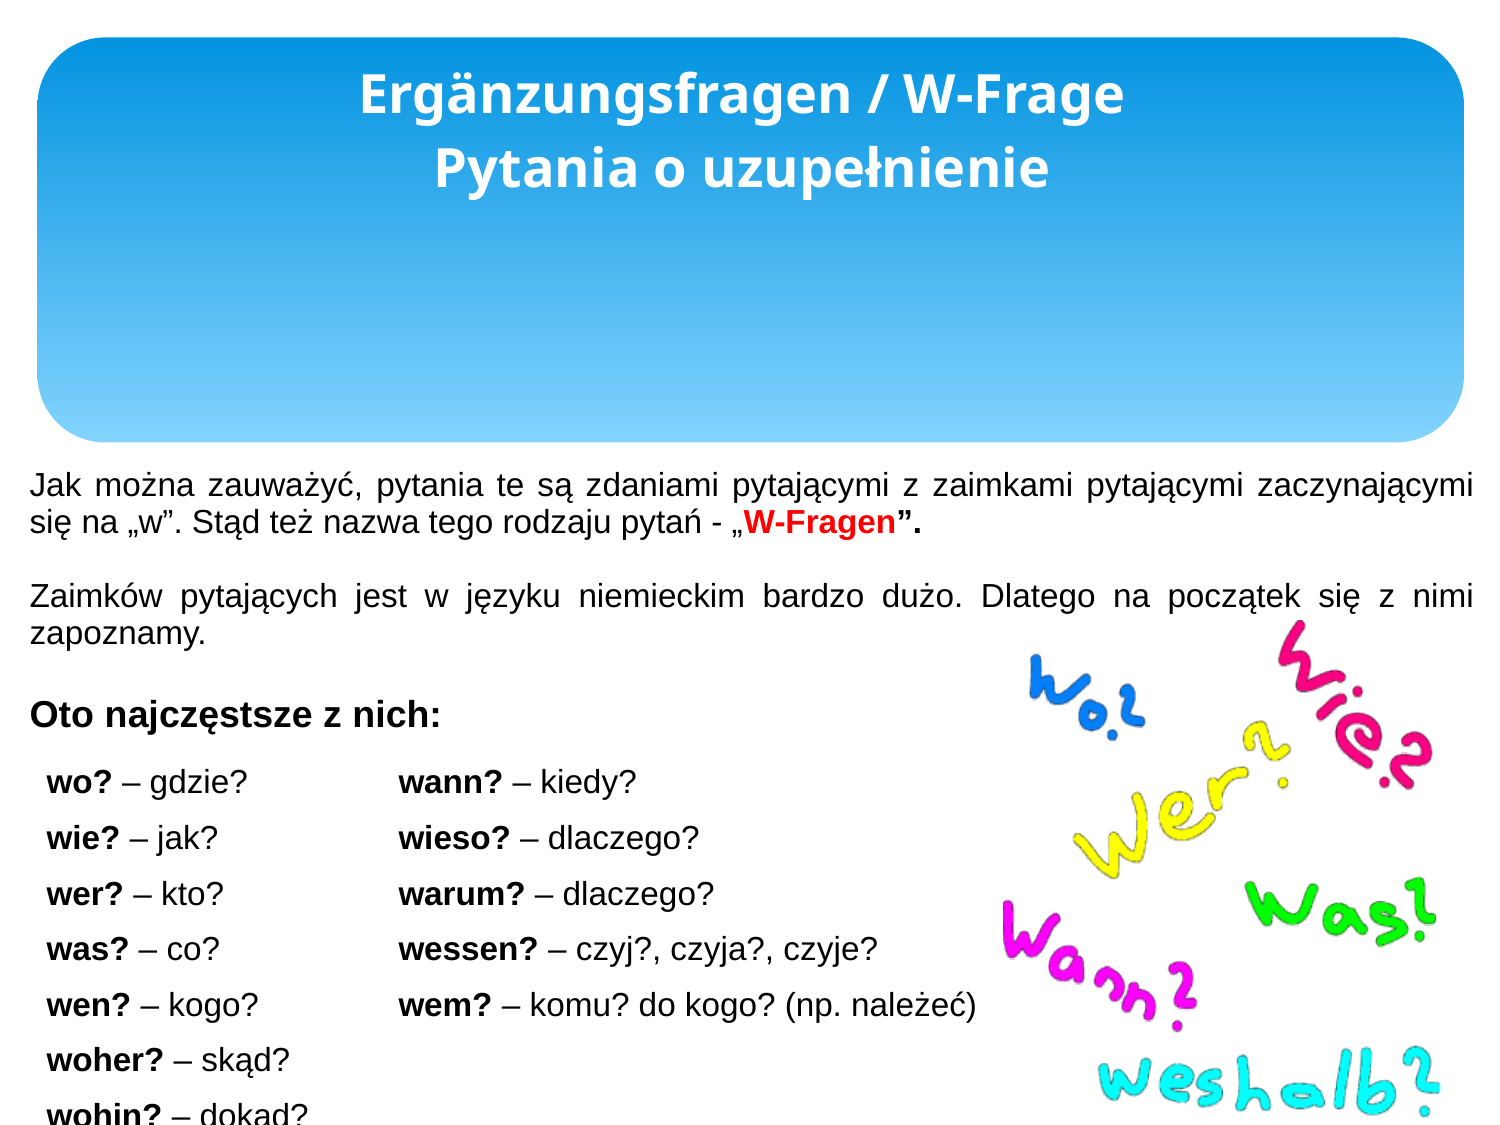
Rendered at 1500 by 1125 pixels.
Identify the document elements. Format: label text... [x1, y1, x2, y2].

subtitle Jak można zauważyć, pytania te są zdaniami pytającymi z zaimkami pytającymi zaczynającymi się na „w”. Stąd też nazwa tego rodzaju pytań - „W-Fragen”. Zaimków pytających jest w języku niemieckim bardzo dużo. Dlatego na początek się z nimi zapoznamy. Oto najczęstsze z nich: [29, 463, 1477, 739]
title Ergänzungsfragen / W-Frage Pytania o uzupełnienie [67, 66, 1418, 266]
text_box wann? – kiedy? wieso? – dlaczego? warum? – dlaczego? wessen? – czyj?, czyja?, czyje? wem? – komu? do kogo? (np. należeć) [383, 738, 994, 1077]
text_box wo? – gdzie? wie? – jak? wer? – kto? was? – co? wen? – kogo? woher? – skąd? wohin? – dokąd? [31, 738, 325, 1125]
picture [1003, 620, 1447, 1125]
